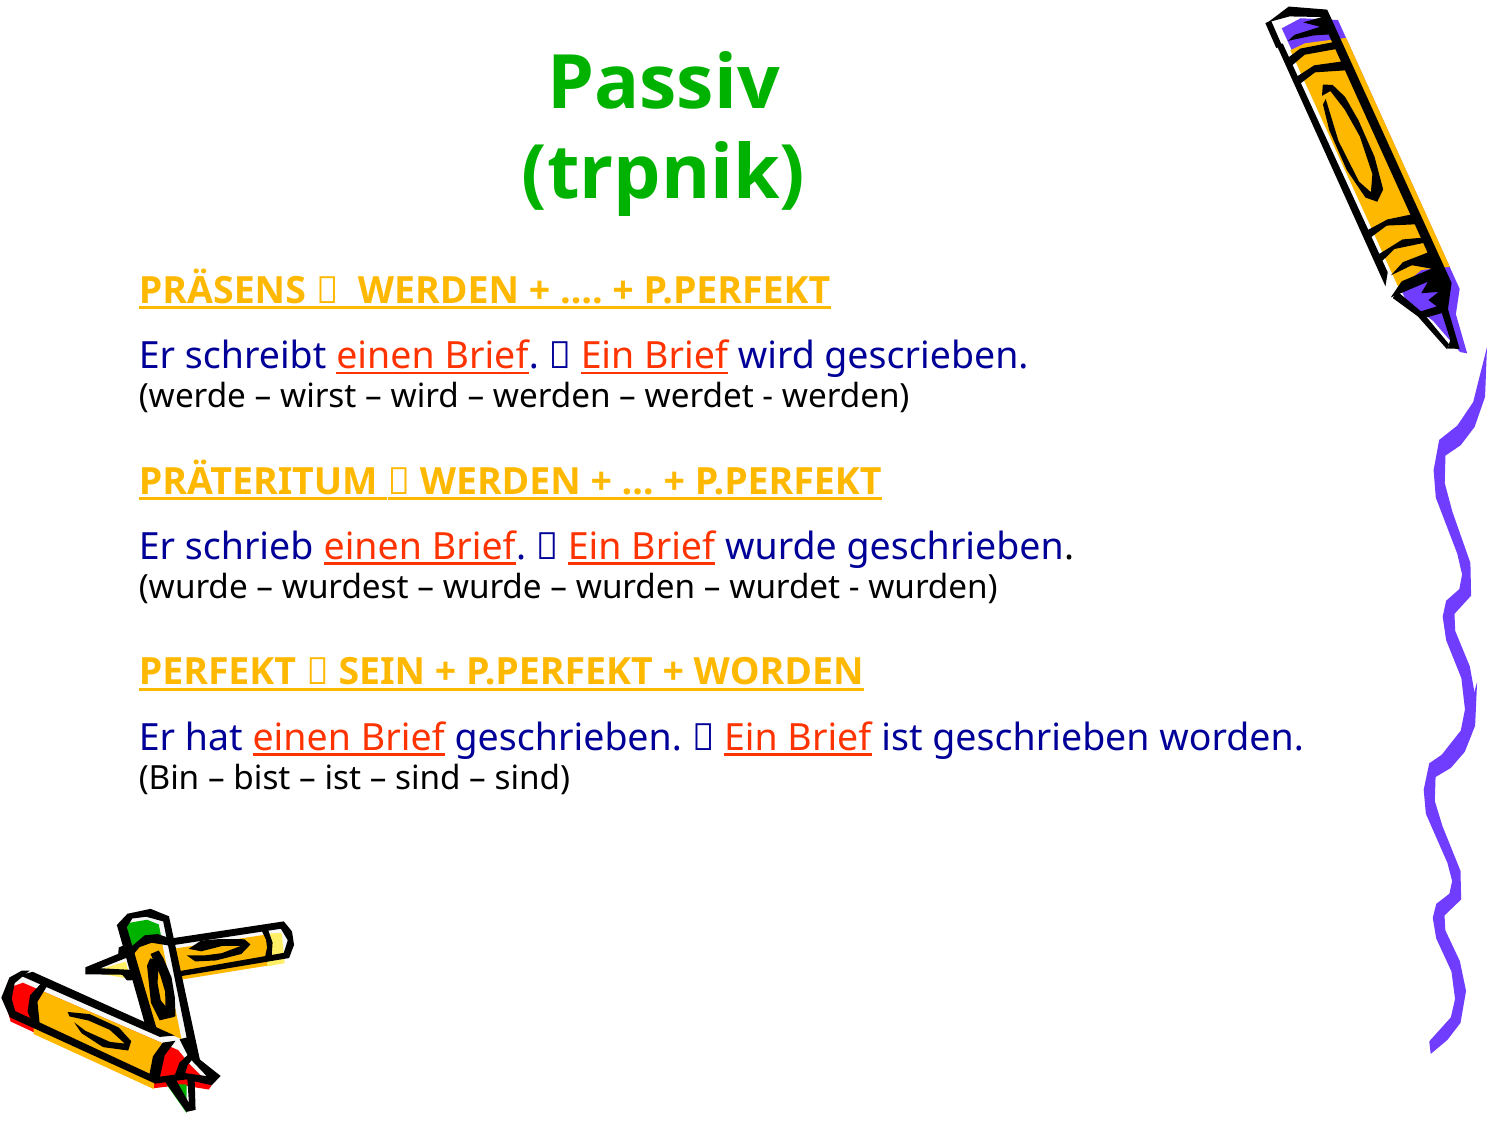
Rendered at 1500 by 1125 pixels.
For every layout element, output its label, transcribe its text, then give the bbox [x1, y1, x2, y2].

title Passiv (trpnik) [100, 31, 1228, 222]
list PRÄSENS  WERDEN + …. + P.PERFEKT Er schreibt einen Brief.  Ein Brief wird gescrieben. (werde – wirst – wird – werden – werdet - werden) PRÄTERITUM  WERDEN + … + P.PERFEKT Er schrieb einen Brief.  Ein Brief wurde geschrieben. (wurde – wurdest – wurde – wurden – wurdet - wurden) PERFEKT  SEIN + P.PERFEKT + WORDEN Er hat einen Brief geschrieben.  Ein Brief ist geschrieben worden. (Bin – bist – ist – sind – sind) [123, 267, 1365, 894]
